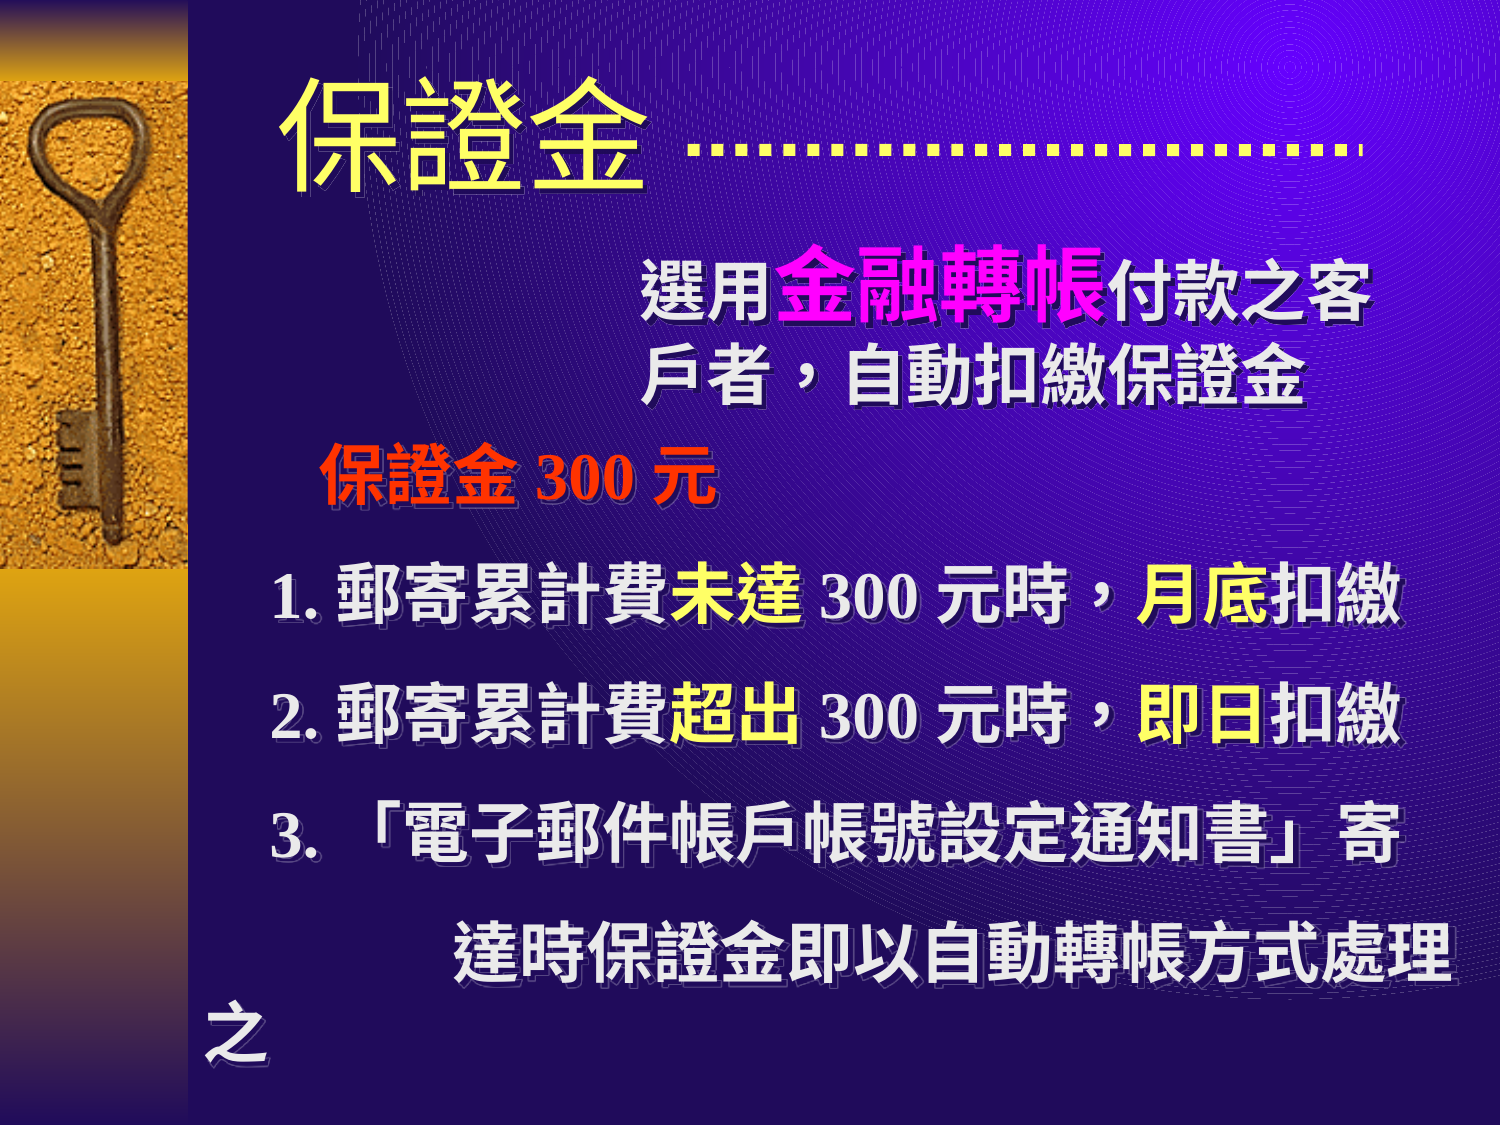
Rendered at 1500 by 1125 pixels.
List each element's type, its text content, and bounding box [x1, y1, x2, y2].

text_box 保證金 [225, 50, 703, 216]
text_box 選用金融轉帳付款之客戶者，自動扣繳保證金 [625, 225, 1412, 420]
text_box 保證金300元 1.郵寄累計費未達300元時，月底扣繳 2.郵寄累計費超出300元時，即日扣繳 3.「電子郵件帳戶帳號設定通知書」寄 達時保證金即以自動轉帳方式處理之 [187, 425, 1500, 1078]
